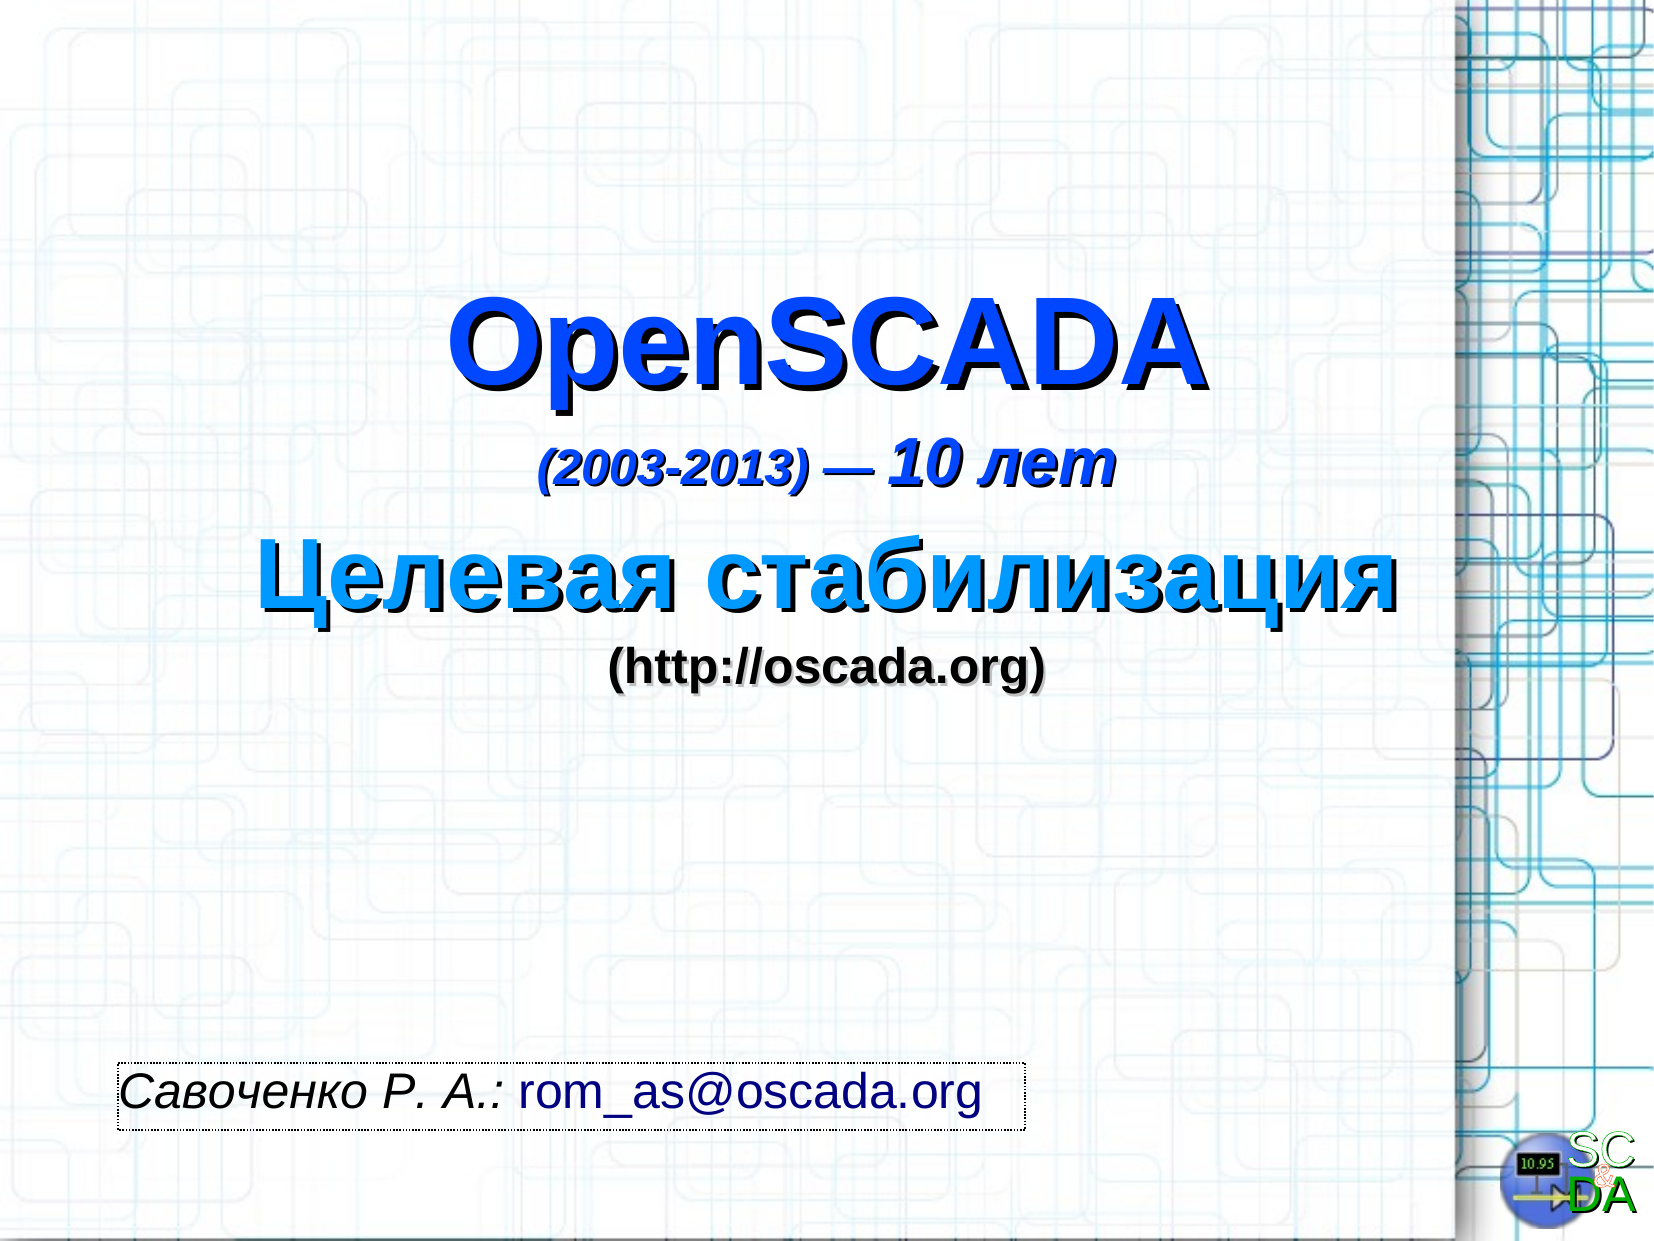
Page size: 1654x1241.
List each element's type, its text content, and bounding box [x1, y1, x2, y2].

picture [0, 0, 1654, 1241]
title OpenSCADA (2003-2013) — 10 лет Целевая стабилизация (http://oscada.org) [43, 170, 1611, 772]
text_box Савоченко Р. А.: rom_as@oscada.org [118, 1062, 1025, 1131]
